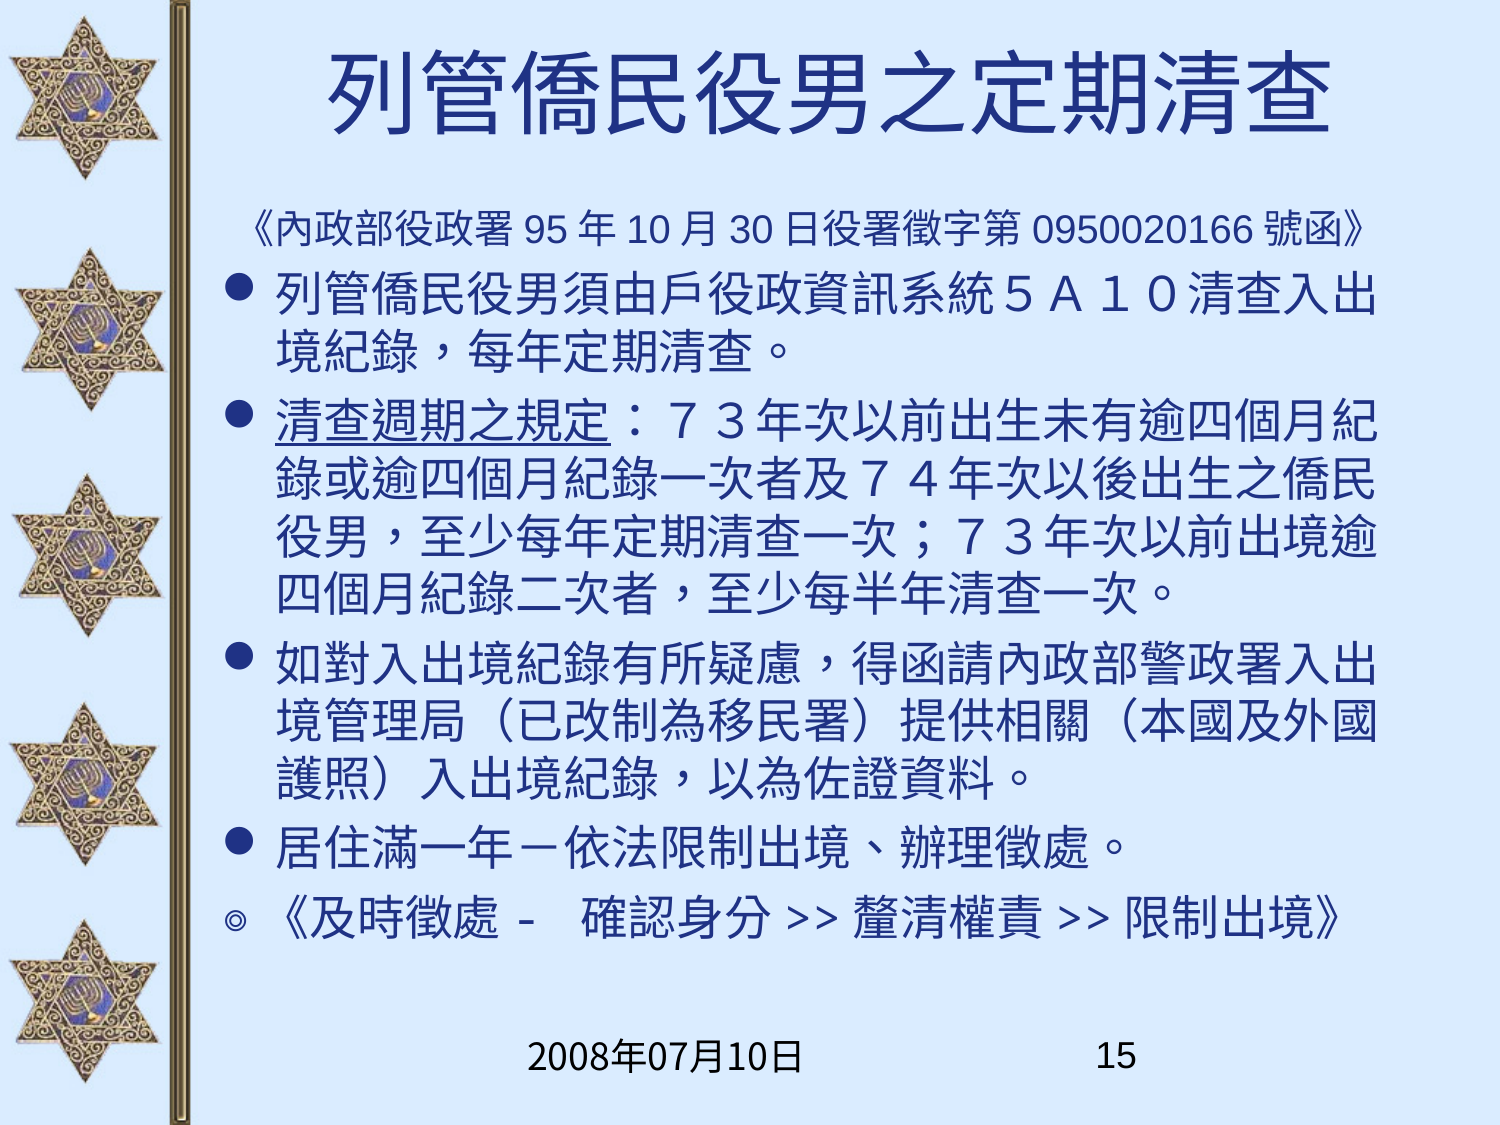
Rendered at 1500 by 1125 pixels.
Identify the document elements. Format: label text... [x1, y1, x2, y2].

list 《內政部役政署95年10月30日役署徵字第0950020166號函》 列管僑民役男須由戶役政資訊系統５Ａ１０清查入出境紀錄，每年定期清查。 清查週期之規定：７３年次以前出生未有逾四個月紀錄或逾四個月紀錄一次者及７４年次以後出生之僑民役男，至少每年定期清查一次；７３年次以前出境逾四個月紀錄二次者，至少每半年清查一次。 如對入出境紀錄有所疑慮，得函請內政部警政署入出境管理局（已改制為移民署）提供相關（本國及外國護照）入出境紀錄，以為佐證資料。 居住滿一年－依法限制出境、辦理徵處。 ◎《及時徵處- 確認身分>>釐清權責>>限制出境》 [206, 196, 1412, 1039]
picture [0, 0, 1500, 1125]
title 列管僑民役男之定期清查 [262, 0, 1401, 185]
